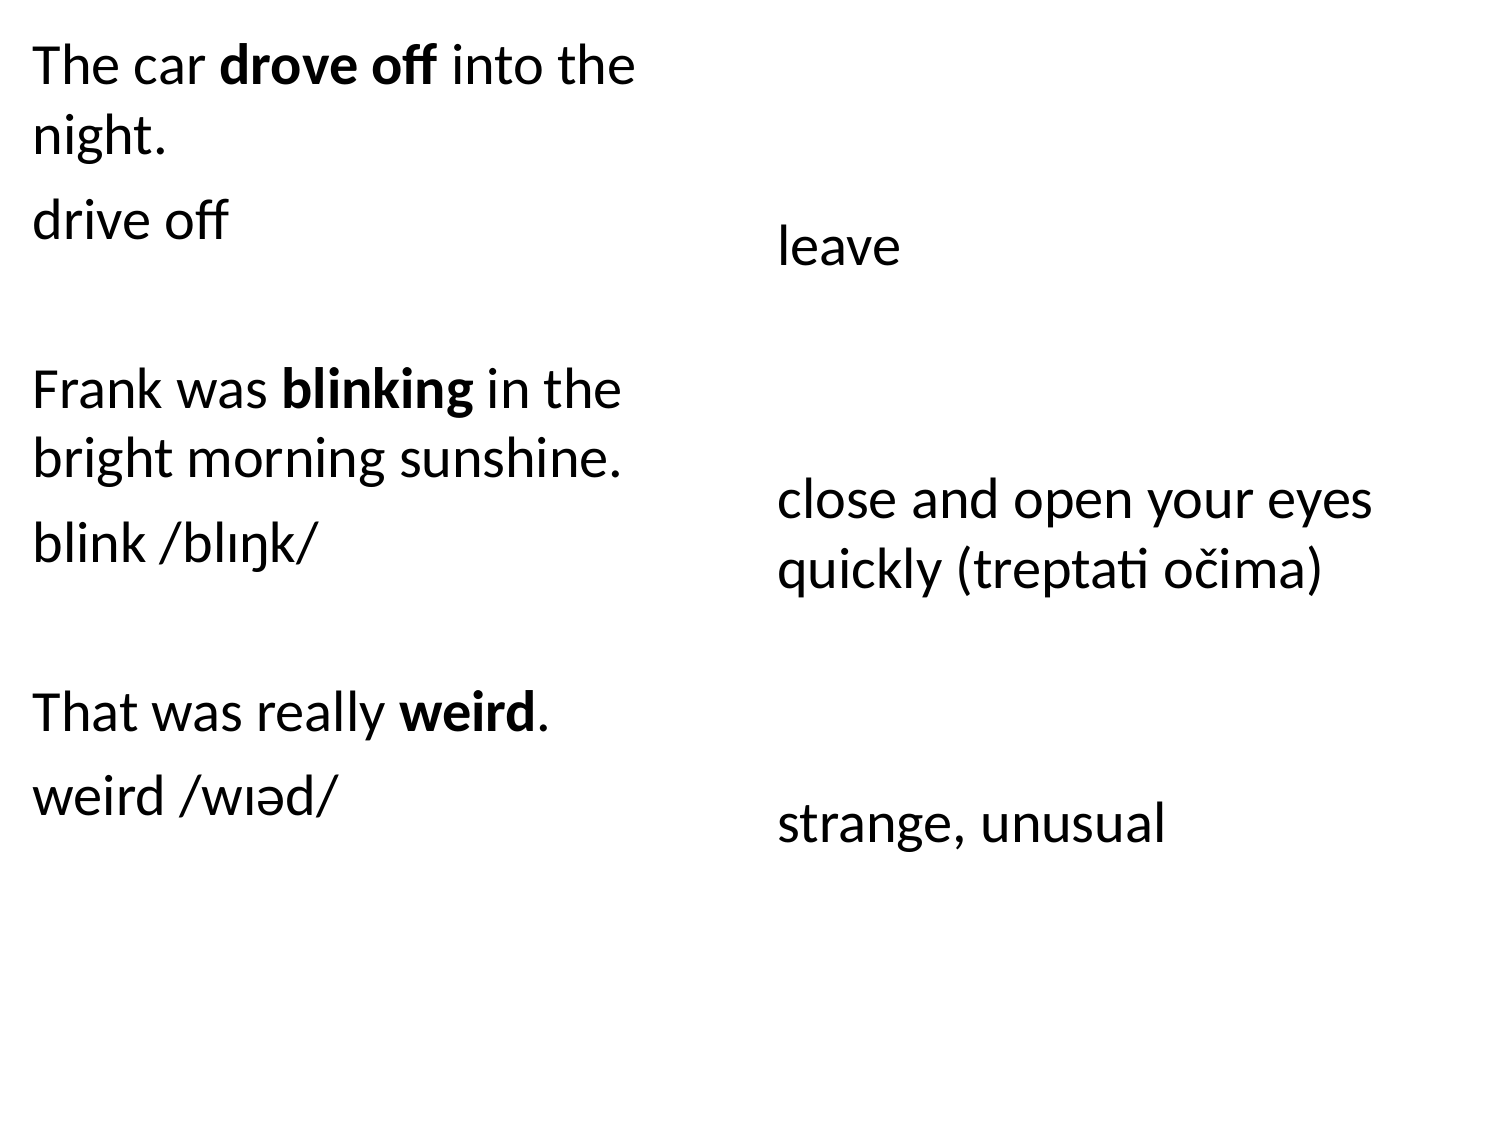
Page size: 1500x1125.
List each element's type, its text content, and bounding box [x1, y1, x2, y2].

list The car drove off into the night. drive off Frank was blinking in the bright morning sunshine. blink /blɪŋk/ That was really weird. weird /wɪəd/ [17, 19, 738, 1095]
list leave close and open your eyes quickly (treptati očima) strange, unusual [762, 30, 1426, 1095]
